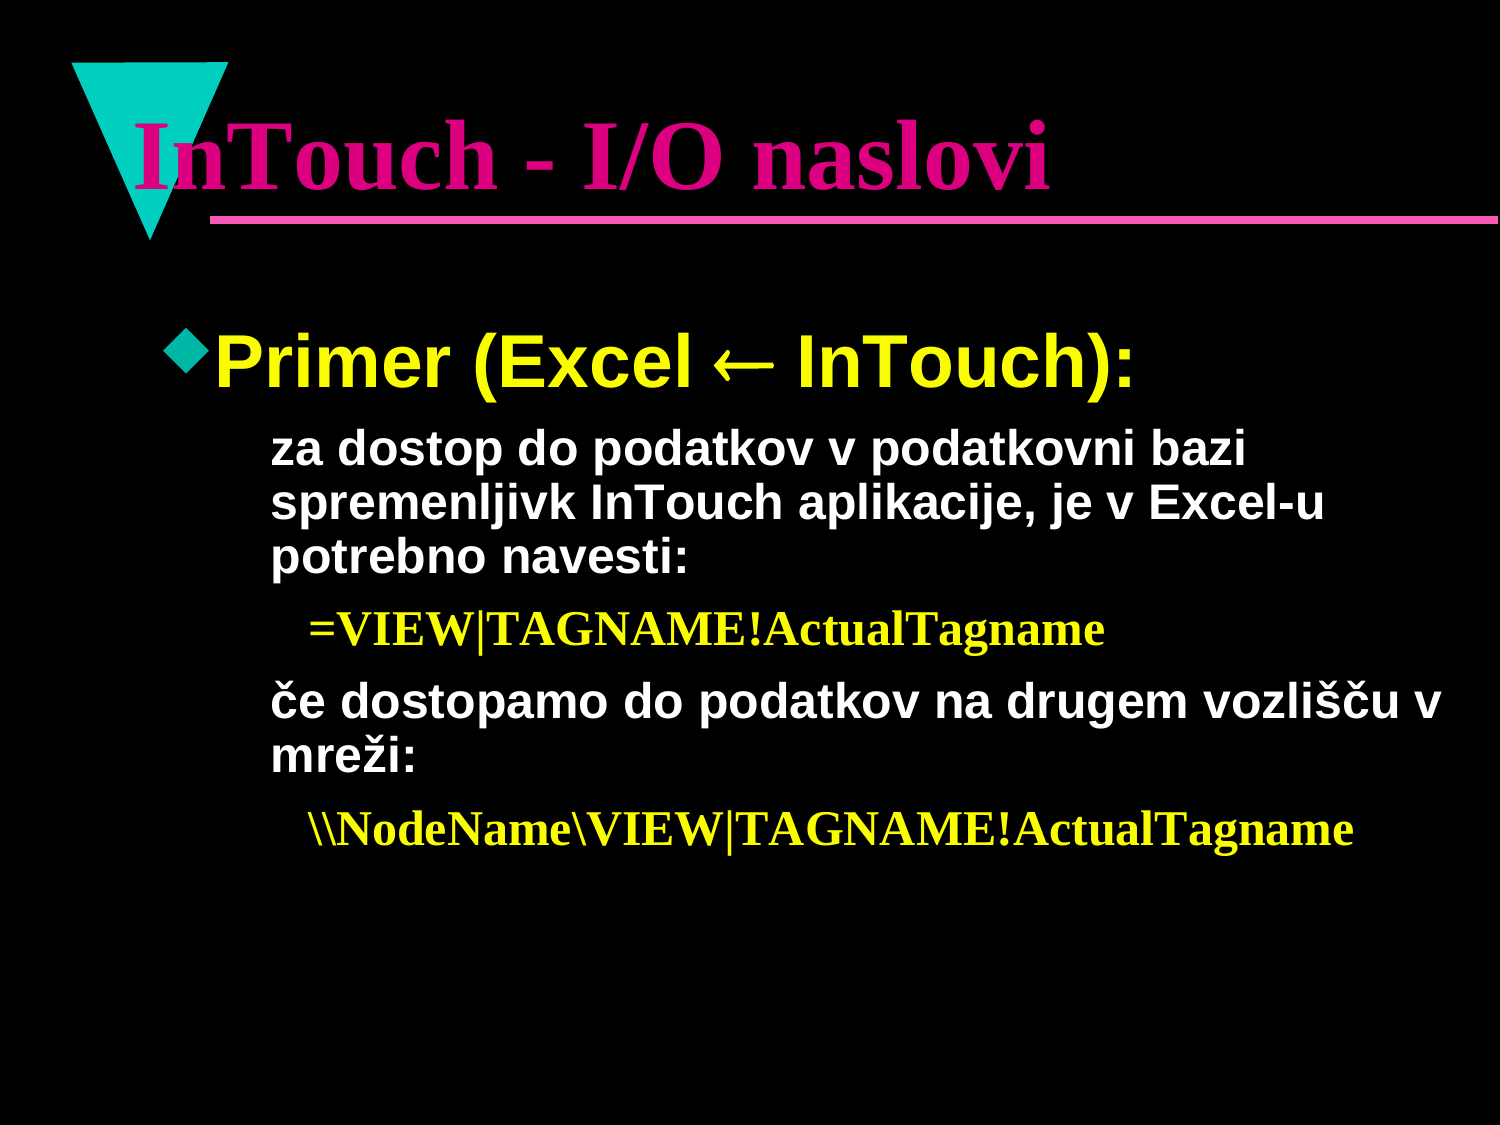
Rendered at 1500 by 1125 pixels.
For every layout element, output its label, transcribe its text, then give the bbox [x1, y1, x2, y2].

title InTouch - I/O naslovi [117, 63, 1500, 251]
list Primer (Excel  InTouch): za dostop do podatkov v podatkovni bazi spremenljivk InTouch aplikacije, je v Excel-u potrebno navesti: =VIEW|TAGNAME!ActualTagname če dostopamo do podatkov na drugem vozlišču v mreži: \\NodeName\VIEW|TAGNAME!ActualTagname [143, 314, 1476, 990]
